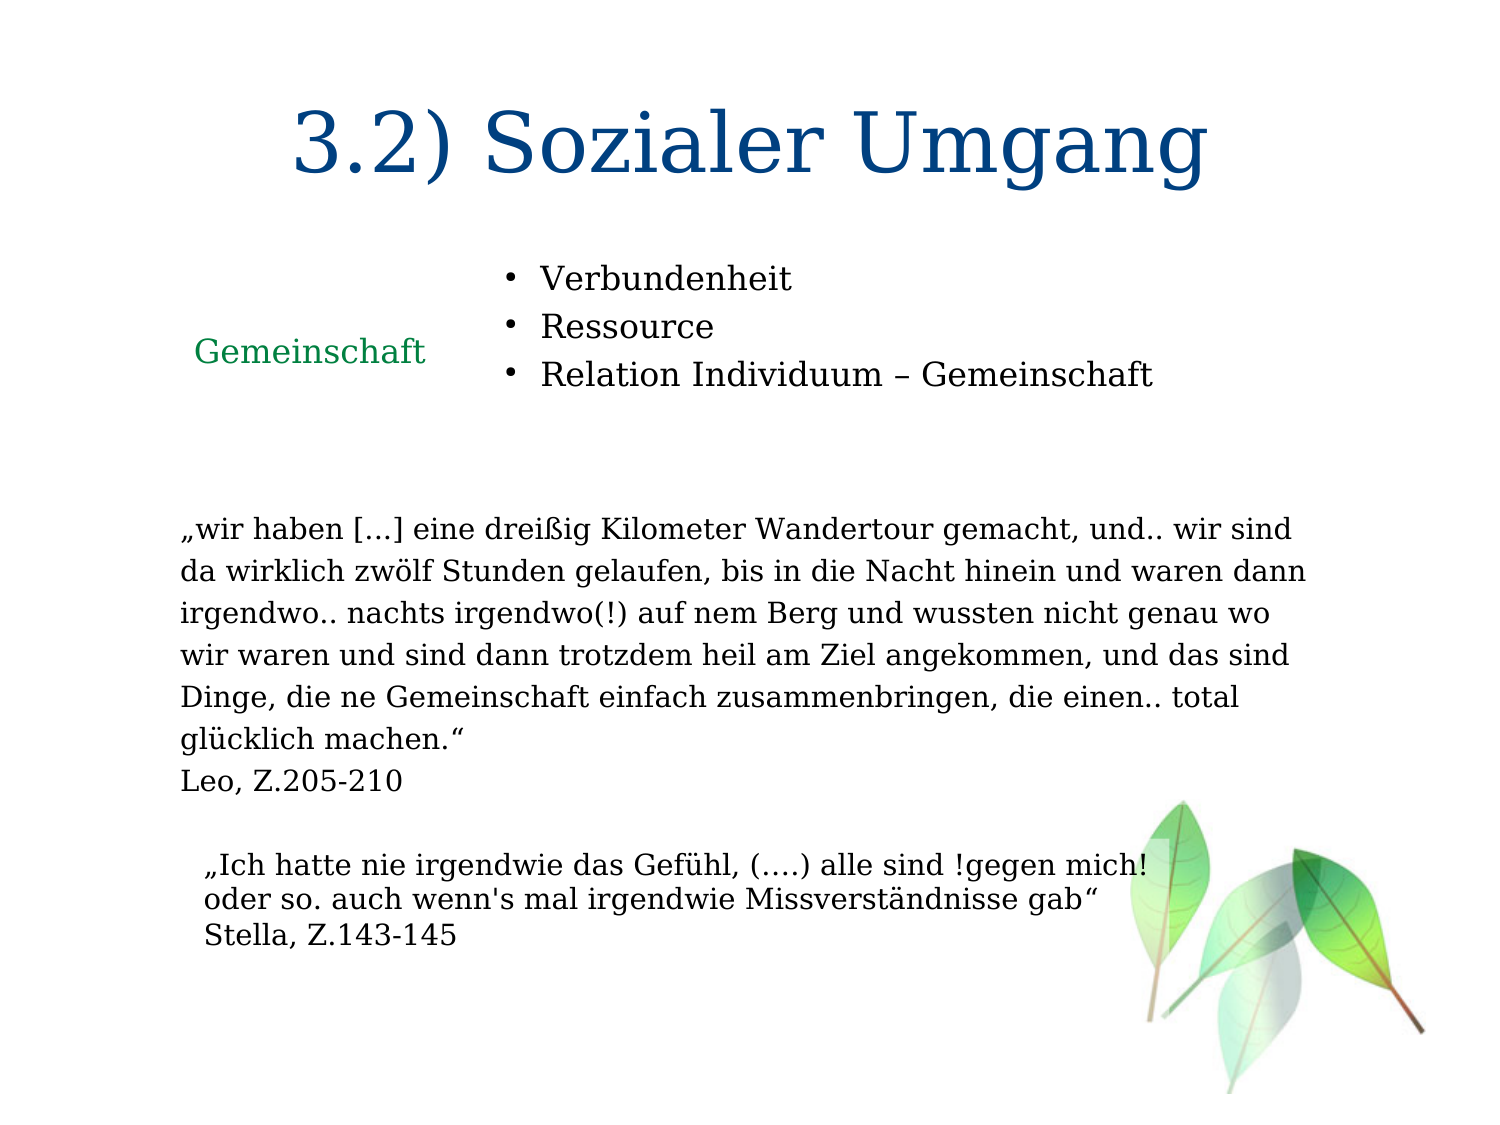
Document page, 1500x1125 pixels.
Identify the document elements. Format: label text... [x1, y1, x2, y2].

text_box Gemeinschaft [135, 315, 485, 370]
picture [1130, 799, 1426, 1094]
title 3.2) Sozialer Umgang [75, 45, 1426, 233]
text_box „wir haben [...] eine dreißig Kilometer Wandertour gemacht, und.. wir sind da wirklich zwölf Stunden gelaufen, bis in die Nacht hinein und waren dann irgendwo.. nachts irgendwo(!) auf nem Berg und wussten nicht genau wo wir waren und sind dann trotzdem heil am Ziel angekommen, und das sind Dinge, die ne Gemeinschaft einfach zusammenbringen, die einen.. total glücklich machen.“ Leo, Z.205-210 [165, 496, 1335, 798]
text_box „Ich hatte nie irgendwie das Gefühl, (….) alle sind !gegen mich! oder so. auch wenn's mal irgendwie Missverständnisse gab“ Stella, Z.143-145 [188, 838, 1170, 1040]
text_box Verbundenheit Ressource Relation Individuum – Gemeinschaft [454, 242, 1341, 393]
